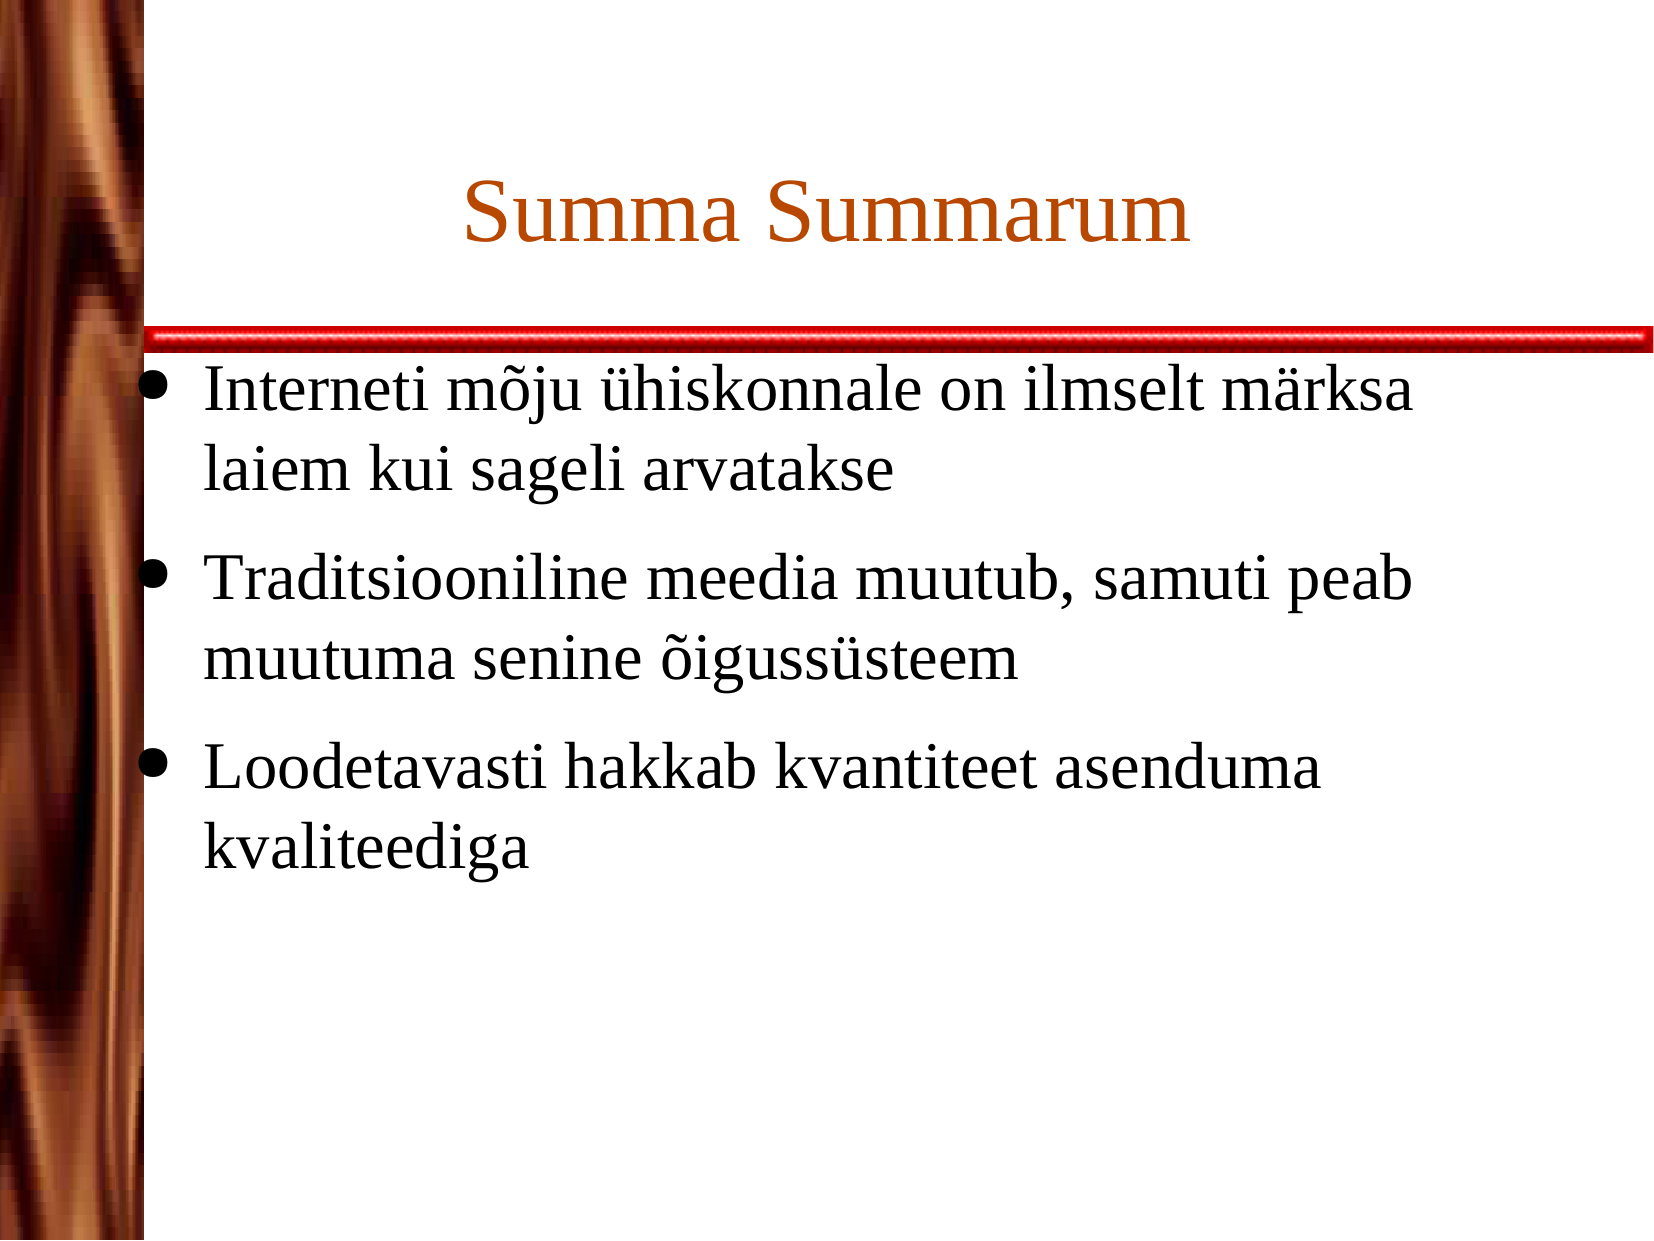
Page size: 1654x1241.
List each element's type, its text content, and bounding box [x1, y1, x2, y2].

list Interneti mõju ühiskonnale on ilmselt märksa laiem kui sageli arvatakse Traditsiooniline meedia muutub, samuti peab muutuma senine õigussüsteem Loodetavasti hakkab kvantiteet asenduma kvaliteediga [121, 344, 1533, 1126]
picture [0, 0, 1654, 1240]
title Summa Summarum [121, 100, 1533, 312]
